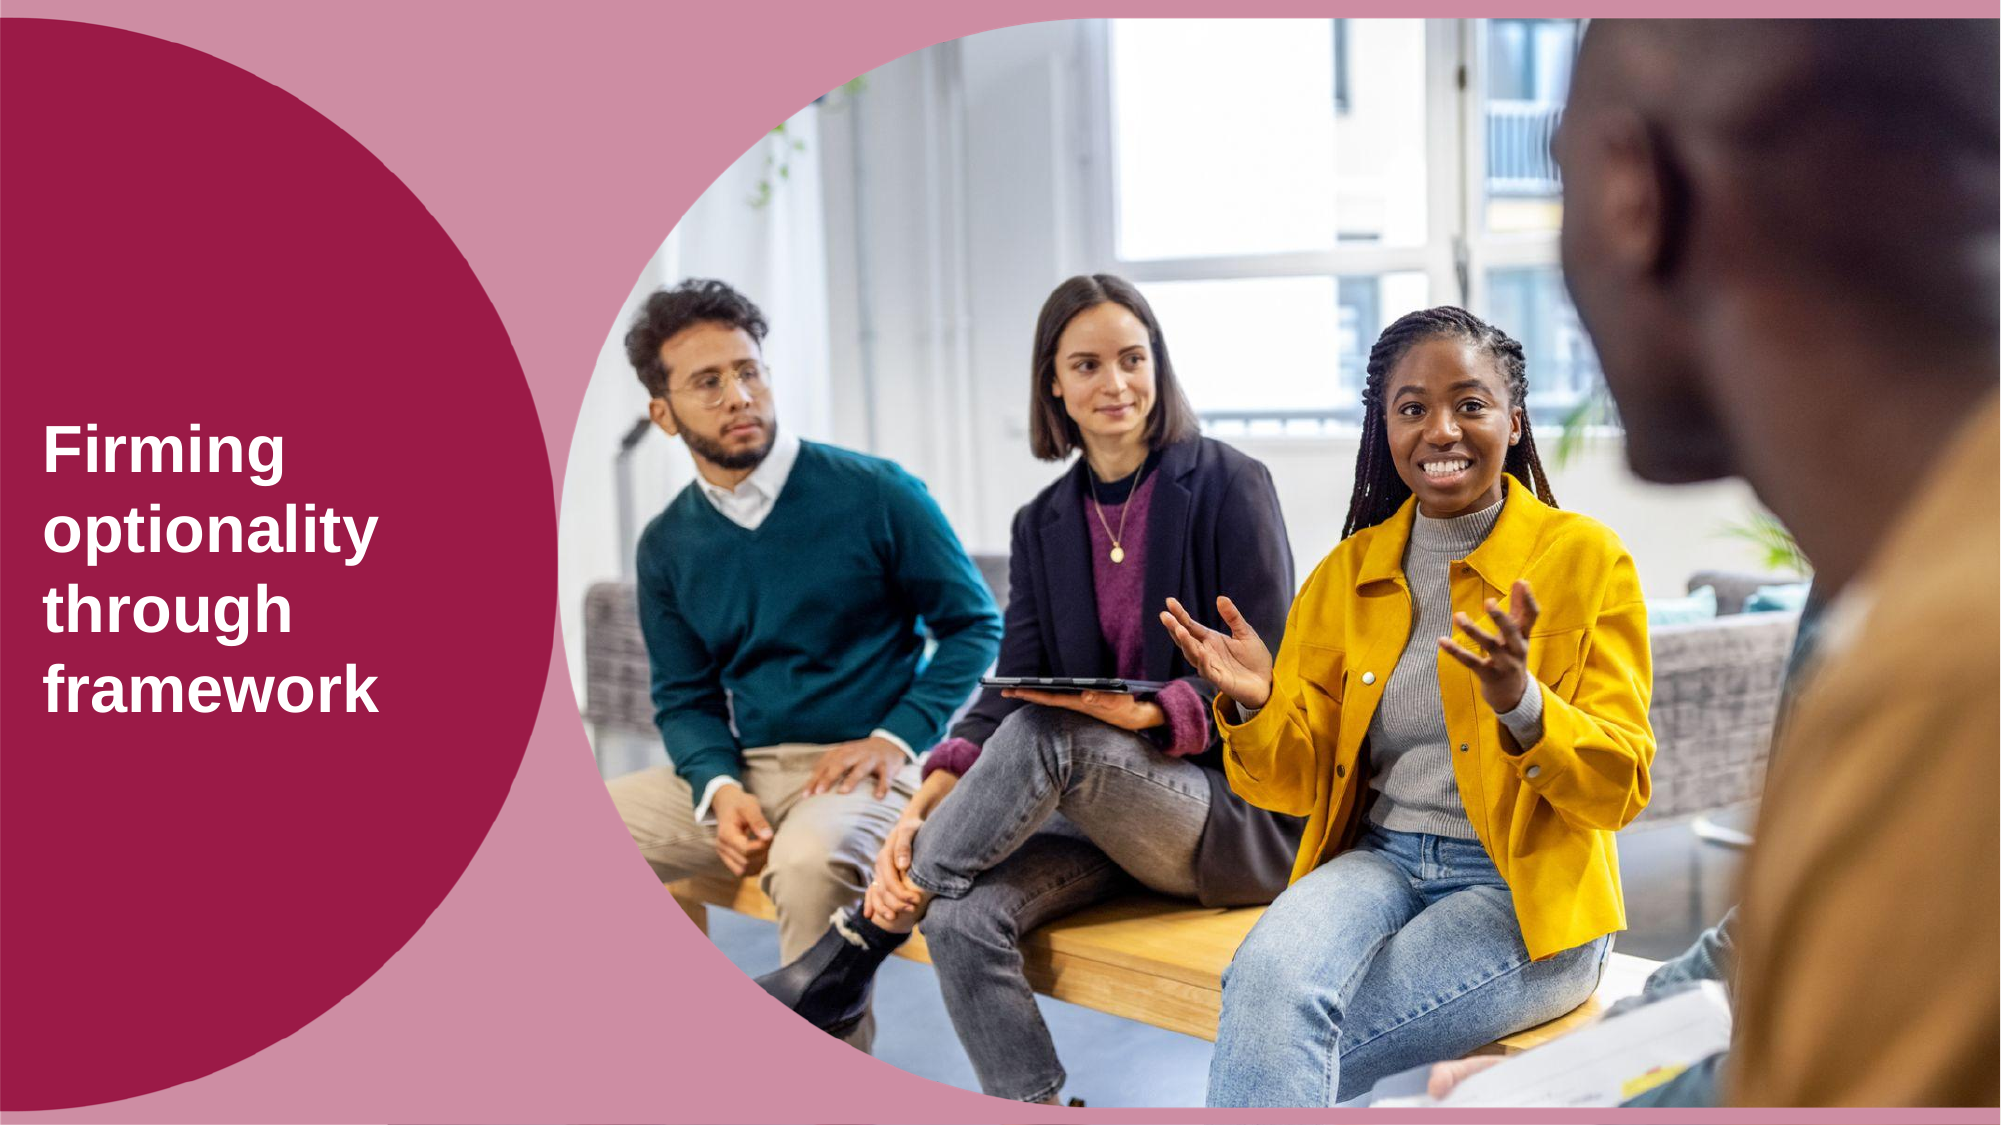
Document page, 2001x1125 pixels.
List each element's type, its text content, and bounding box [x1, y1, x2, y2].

title Firming optionality through framework [42, 405, 532, 706]
